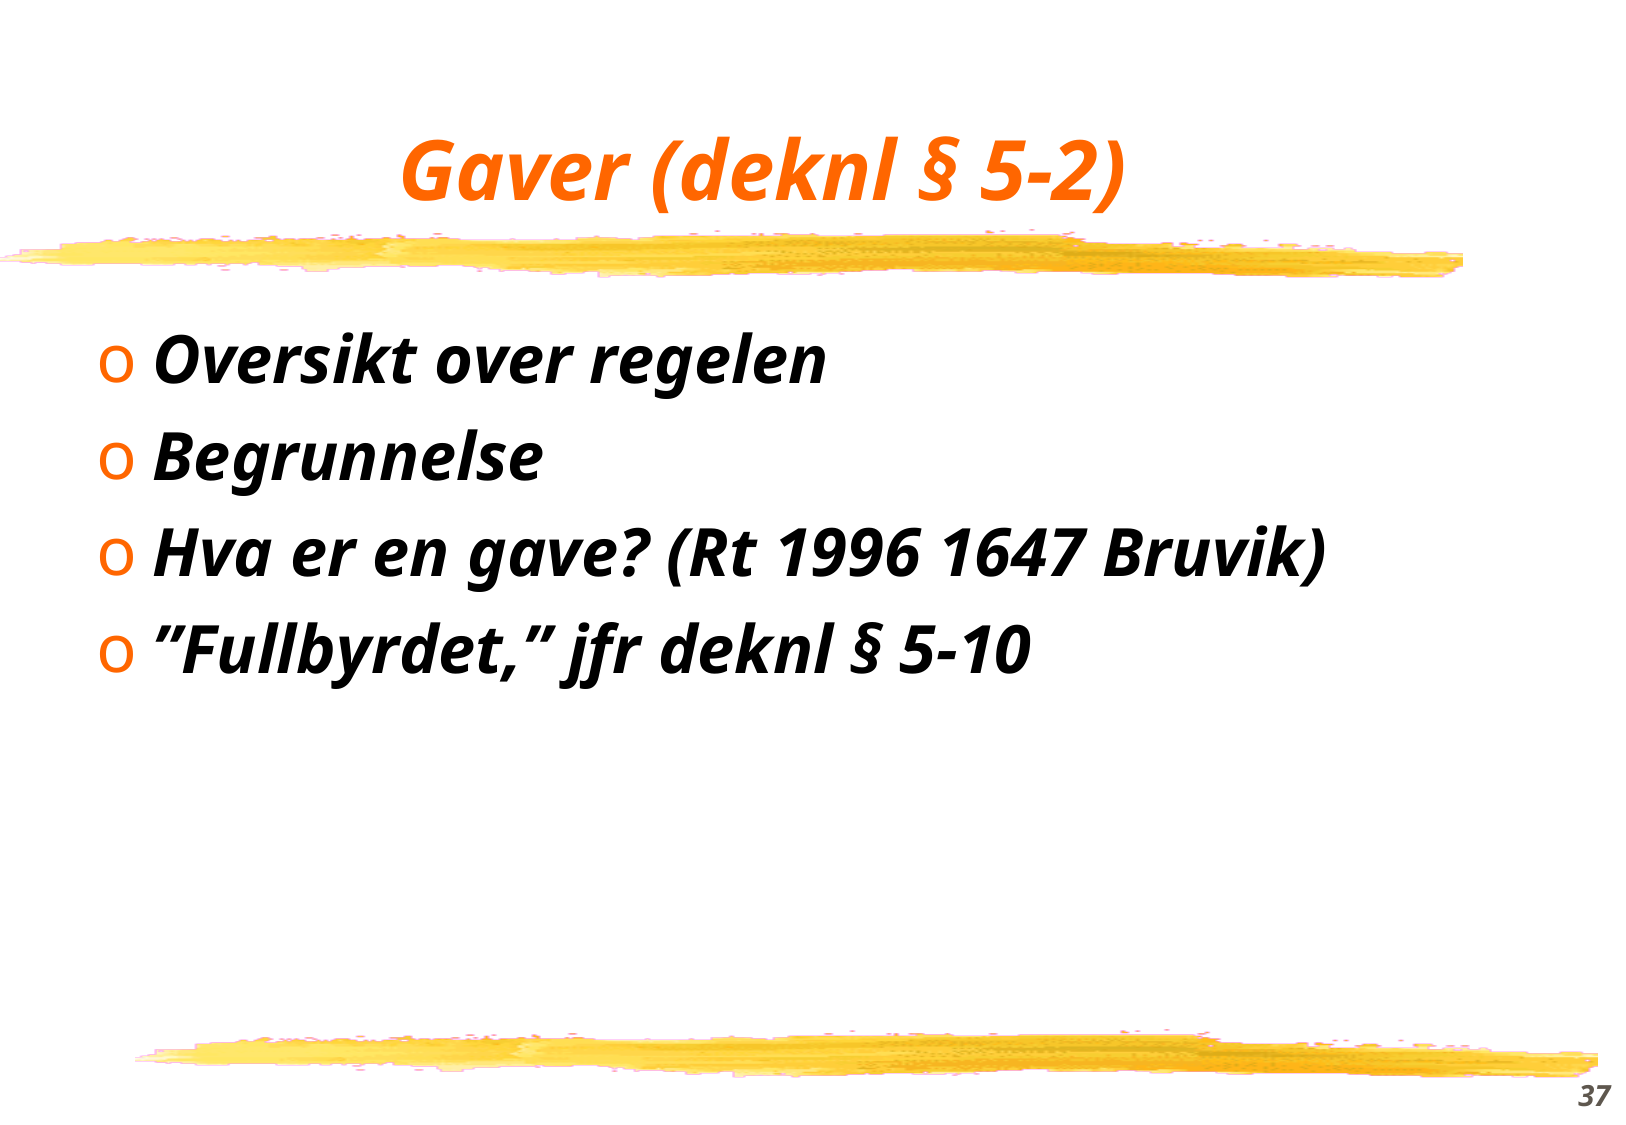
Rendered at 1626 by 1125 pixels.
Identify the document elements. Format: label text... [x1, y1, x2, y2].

title Gaver (deknl § 5-2) [72, 37, 1454, 225]
text_box <number> [1516, 1050, 1626, 1125]
picture [0, 224, 1463, 288]
picture [135, 1024, 1598, 1088]
list Oversikt over regelen Begrunnelse Hva er en gave? (Rt 1996 1647 Bruvik) ”Fullbyrdet,” jfr deknl § 5-10 [81, 309, 1535, 1001]
